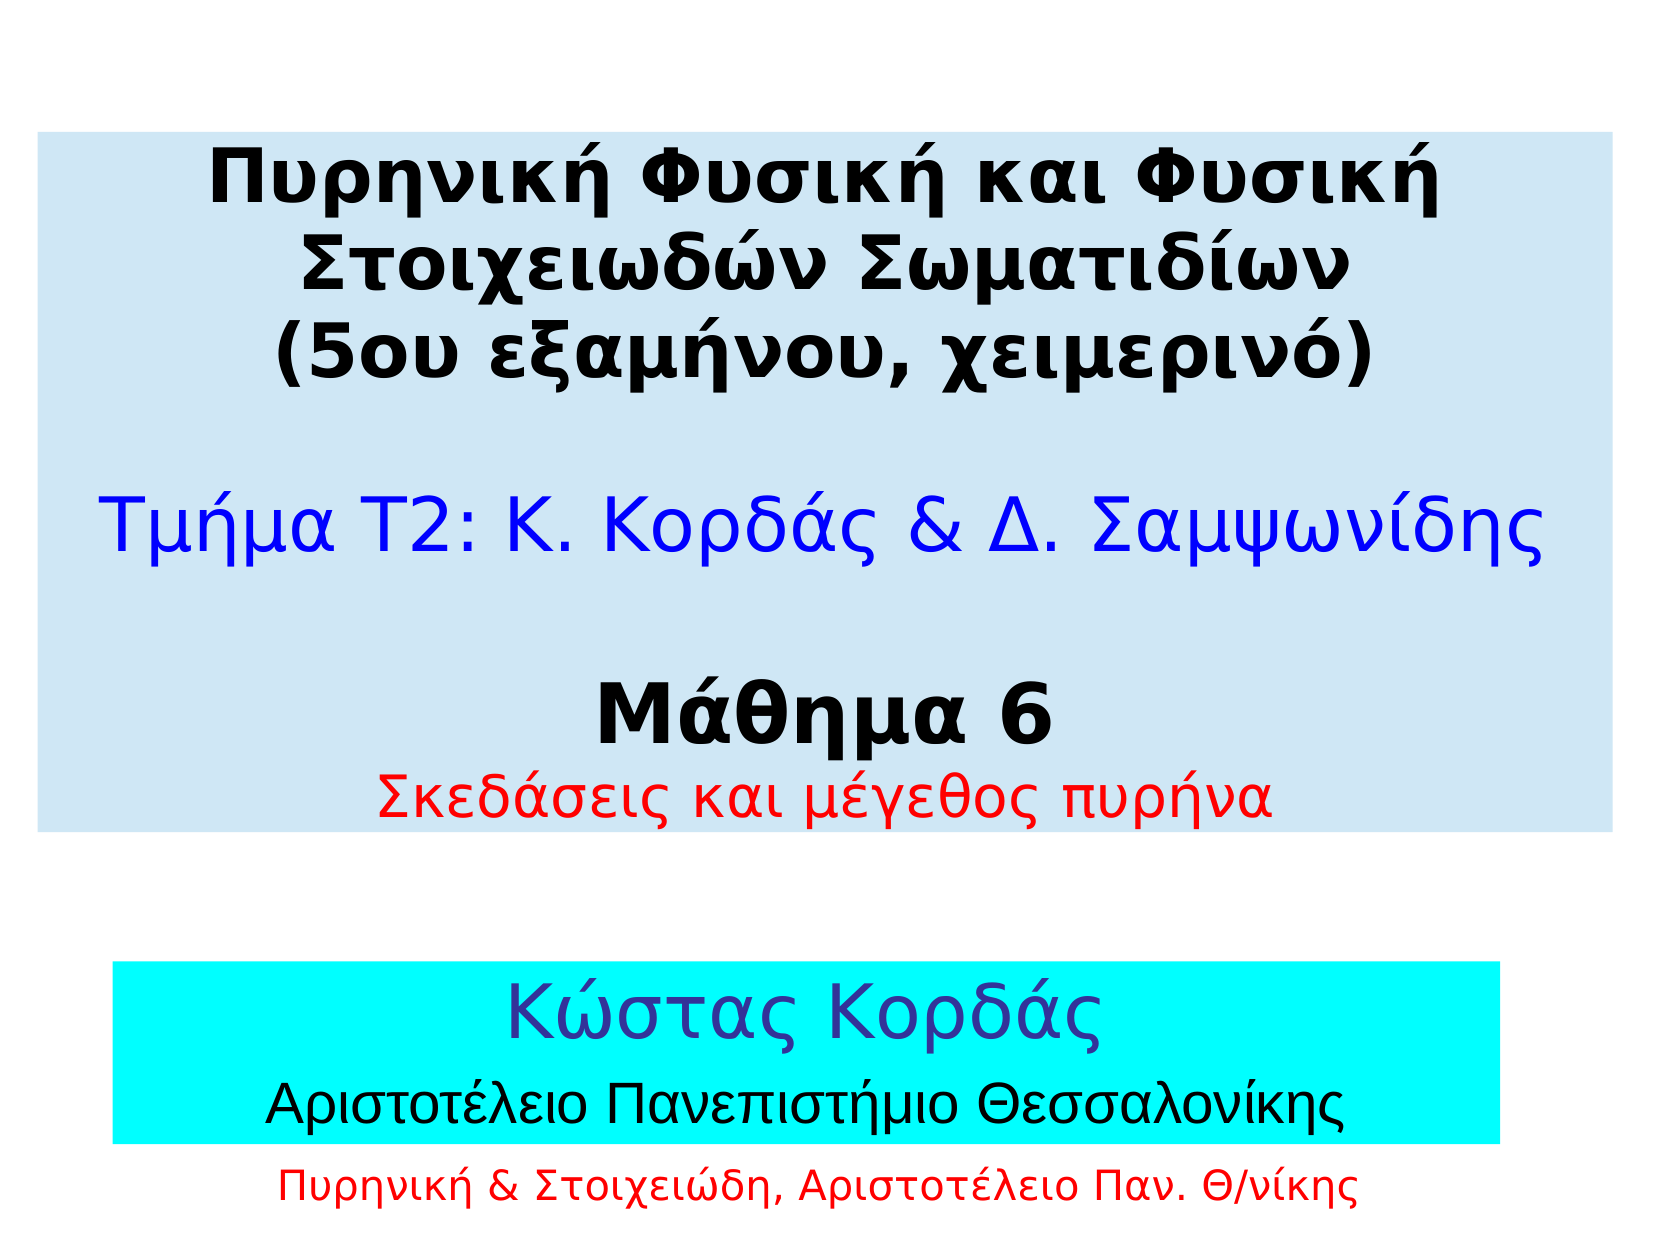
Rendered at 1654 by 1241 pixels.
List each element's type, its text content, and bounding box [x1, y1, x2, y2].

title Πυρηνική Φυσική και Φυσική Στοιχειωδών Σωματιδίων (5ου εξαμήνου, χειμερινό) Τμήμα T2: Κ. Κορδάς & Δ. Σαμψωνίδης Μάθημα 6 Σκεδάσεις και μέγεθος πυρήνα [37, 131, 1613, 833]
text_box Πυρηνική & Στοιχειώδη, Αριστοτέλειο Παν. Θ/νίκης [10, 1154, 1585, 1219]
text_box Κώστας Κορδάς Αριστοτέλειο Πανεπιστήμιο Θεσσαλονίκης [112, 961, 1501, 1145]
